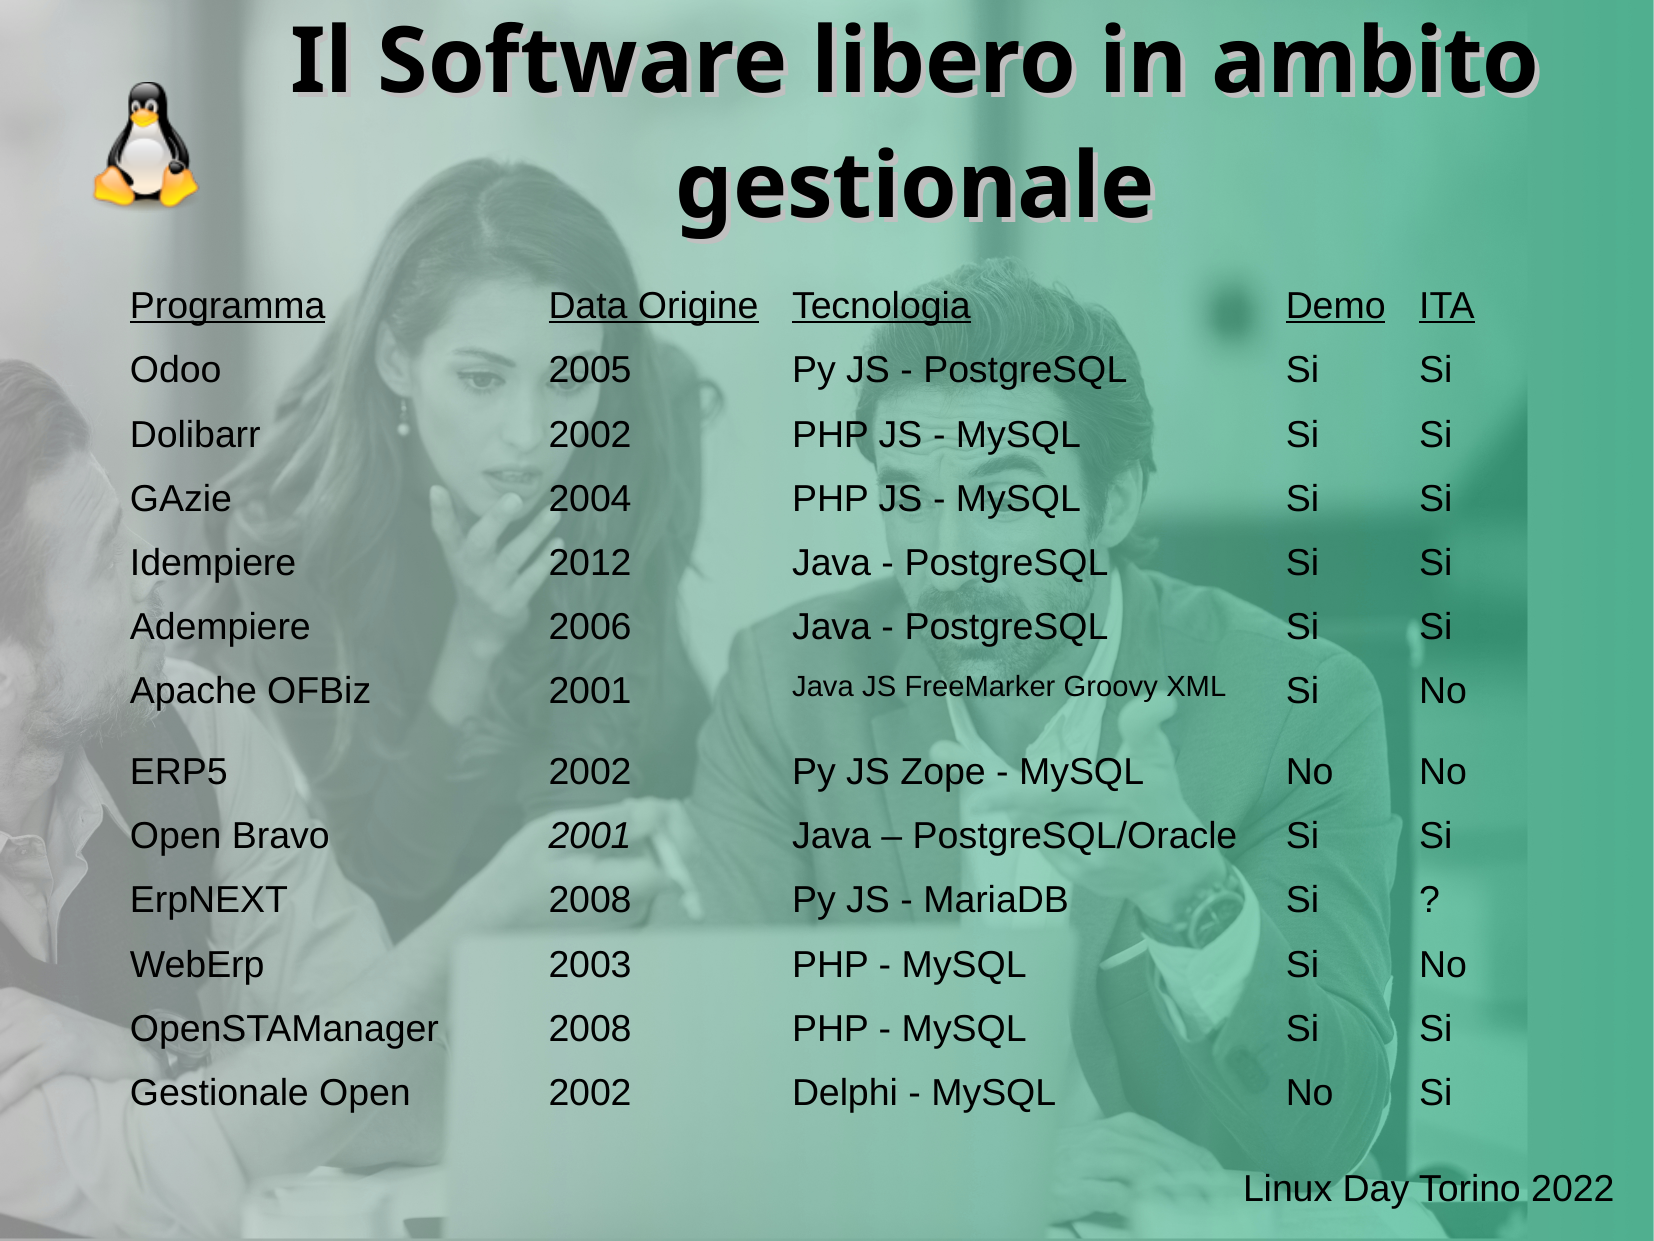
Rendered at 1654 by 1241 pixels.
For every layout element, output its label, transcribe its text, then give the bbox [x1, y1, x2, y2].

table_cell 2001 [534, 662, 777, 743]
table_cell Si [1271, 341, 1404, 405]
table_cell PHP JS - MySQL [777, 405, 1271, 470]
table_header Data Origine [534, 277, 777, 341]
table_header Tecnologia [777, 277, 1271, 341]
table_cell 2002 [534, 405, 777, 470]
picture [0, 0, 1654, 1241]
table_cell Java - PostgreSQL [777, 534, 1271, 598]
table_cell Si [1271, 470, 1404, 534]
table_cell GAzie [115, 470, 534, 534]
table_cell 2008 [534, 999, 777, 1064]
table_cell No [1271, 1064, 1404, 1129]
table_cell PHP - MySQL [777, 935, 1271, 999]
table_cell WebErp [115, 935, 534, 999]
table_cell Si [1271, 598, 1404, 662]
table_cell Idempiere [115, 534, 534, 598]
table_cell Py JS - PostgreSQL [777, 341, 1271, 405]
table_cell Adempiere [115, 598, 534, 662]
table_cell Si [1404, 598, 1509, 662]
table_cell 2001 [534, 807, 777, 871]
table_cell Si [1271, 999, 1404, 1064]
table_cell No [1404, 662, 1509, 743]
table_cell OpenSTAManager [115, 999, 534, 1064]
table_cell ERP5 [115, 743, 534, 807]
table_cell Si [1404, 405, 1509, 470]
table_cell Java JS FreeMarker Groovy XML [777, 662, 1271, 743]
table_cell ErpNEXT [115, 871, 534, 935]
table_cell Open Bravo [115, 807, 534, 871]
table_cell Si [1404, 807, 1509, 871]
table_cell PHP - MySQL [777, 999, 1271, 1064]
table_cell 2002 [534, 743, 777, 807]
table_cell No [1404, 743, 1509, 807]
table_cell Si [1404, 1064, 1509, 1129]
table_cell Si [1271, 807, 1404, 871]
table_cell 2012 [534, 534, 777, 598]
table_cell 2004 [534, 470, 777, 534]
table_cell Dolibarr [115, 405, 534, 470]
table_cell Java – PostgreSQL/Oracle [777, 807, 1271, 871]
table_cell Si [1271, 935, 1404, 999]
table_cell Odoo [115, 341, 534, 405]
title Il Software libero in ambito gestionale [259, 17, 1571, 222]
table_cell Si [1271, 871, 1404, 935]
text_box Linux Day Torino 2022 [1228, 1159, 1630, 1217]
table_cell Java - PostgreSQL [777, 598, 1271, 662]
table_header Demo [1271, 277, 1404, 341]
table_cell Si [1404, 341, 1509, 405]
table_cell No [1404, 935, 1509, 999]
table_header Programma [115, 277, 534, 341]
table_cell Py JS Zope - MySQL [777, 743, 1271, 807]
table_cell ? [1404, 871, 1509, 935]
table_cell Si [1271, 662, 1404, 743]
table_cell 2002 [534, 1064, 777, 1129]
table_cell 2006 [534, 598, 777, 662]
table_cell Si [1271, 405, 1404, 470]
table_cell Gestionale Open [115, 1064, 534, 1129]
table_cell No [1271, 743, 1404, 807]
table_cell Apache OFBiz [115, 662, 534, 743]
table_cell 2005 [534, 341, 777, 405]
table_cell Si [1404, 470, 1509, 534]
table_cell PHP JS - MySQL [777, 470, 1271, 534]
table_cell Delphi - MySQL [777, 1064, 1271, 1129]
table_cell Si [1404, 534, 1509, 598]
table_cell Py JS - MariaDB [777, 871, 1271, 935]
table_cell Si [1404, 999, 1509, 1064]
table_cell 2008 [534, 871, 777, 935]
table_cell Si [1271, 534, 1404, 598]
table_cell 2003 [534, 935, 777, 999]
table_header ITA [1404, 277, 1509, 341]
